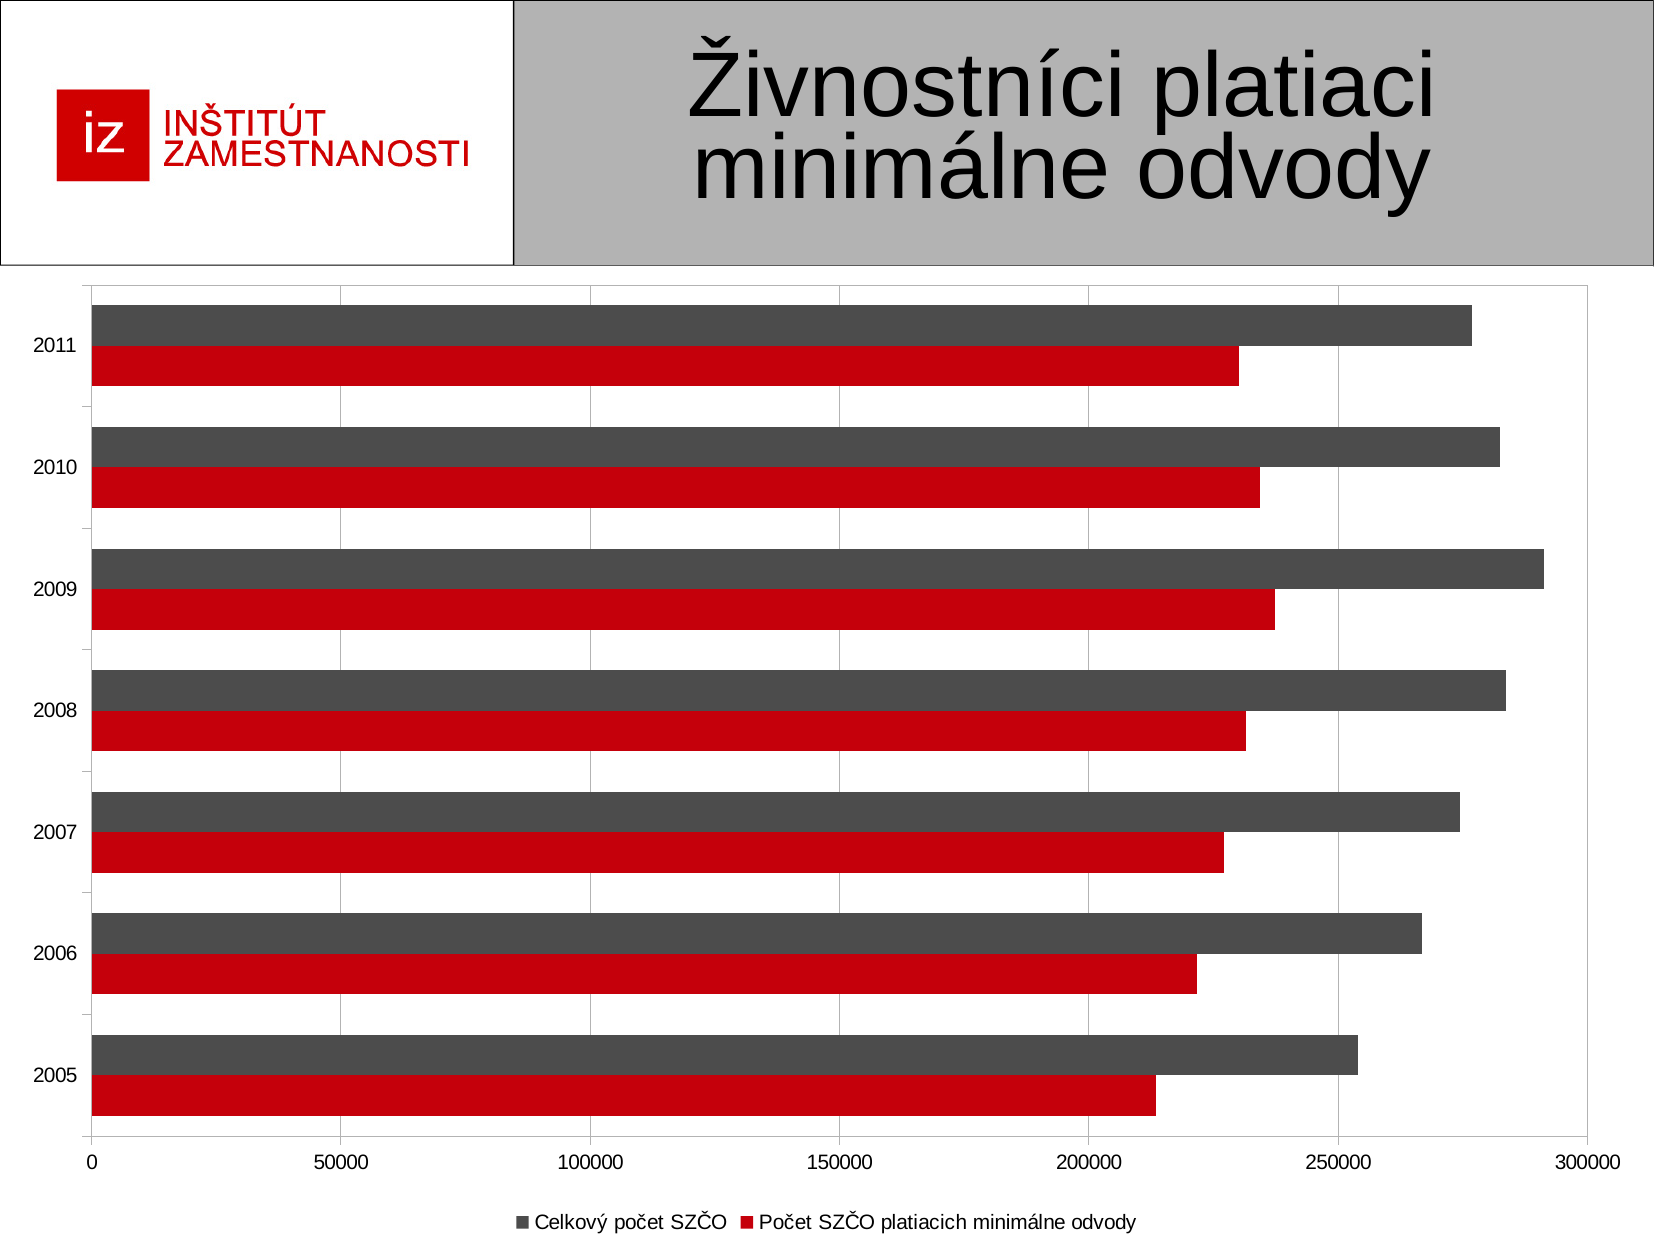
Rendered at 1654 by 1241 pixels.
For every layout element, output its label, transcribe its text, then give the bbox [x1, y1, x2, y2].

picture [5, 8, 512, 257]
chart [0, 265, 1654, 1241]
title Živnostníci platiaci minimálne odvody [561, 29, 1565, 237]
